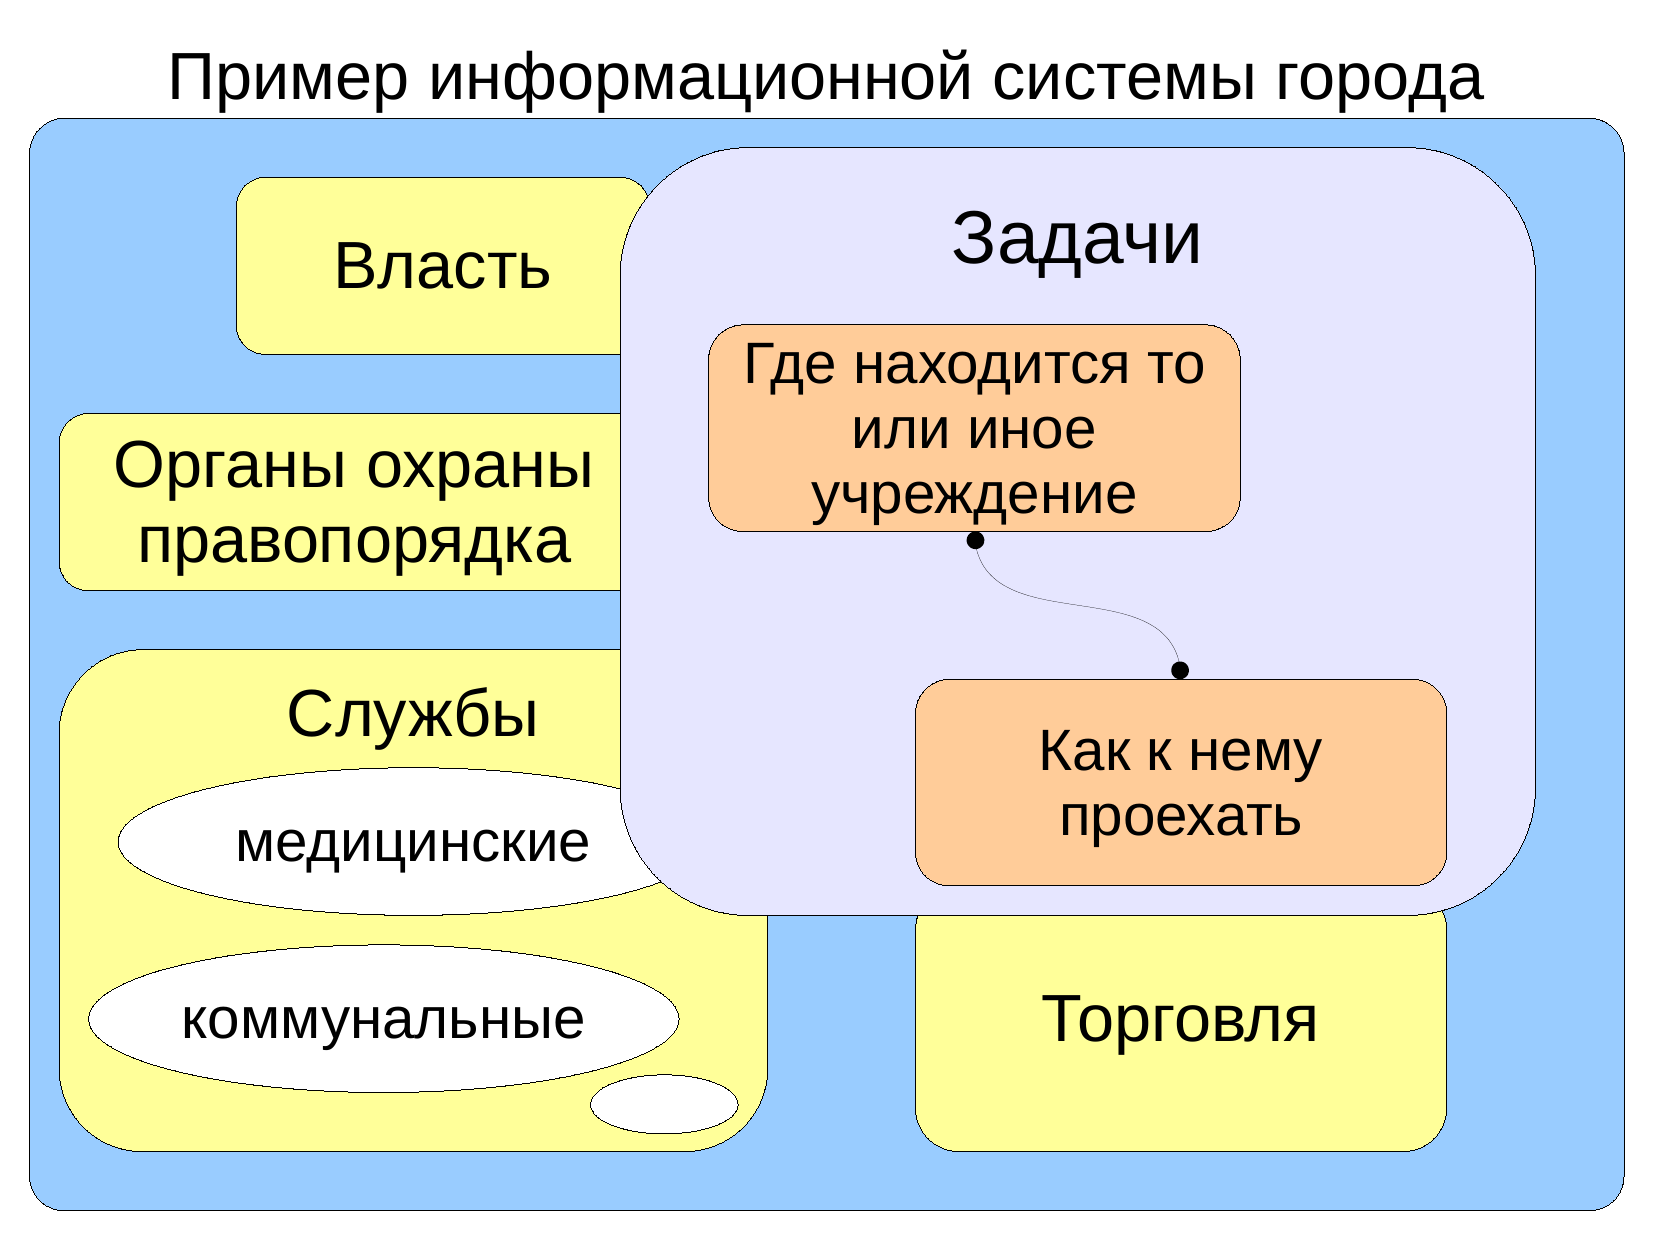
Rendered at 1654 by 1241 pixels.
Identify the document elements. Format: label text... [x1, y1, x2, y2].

text_box коммунальные [88, 944, 680, 1093]
text_box Где находится то или иное учреждение [708, 324, 1241, 532]
text_box Как к нему проехать [915, 679, 1447, 886]
text_box Органы охраны правопорядка [59, 413, 620, 591]
text_box Задачи [620, 147, 1536, 916]
text_box медицинские [118, 767, 661, 916]
text_box Торговля [915, 911, 1447, 1152]
text_box Пример информационной системы города [29, 118, 1625, 1211]
text_box [590, 1074, 739, 1134]
text_box Службы [59, 649, 768, 1152]
text_box Власть [236, 177, 648, 355]
